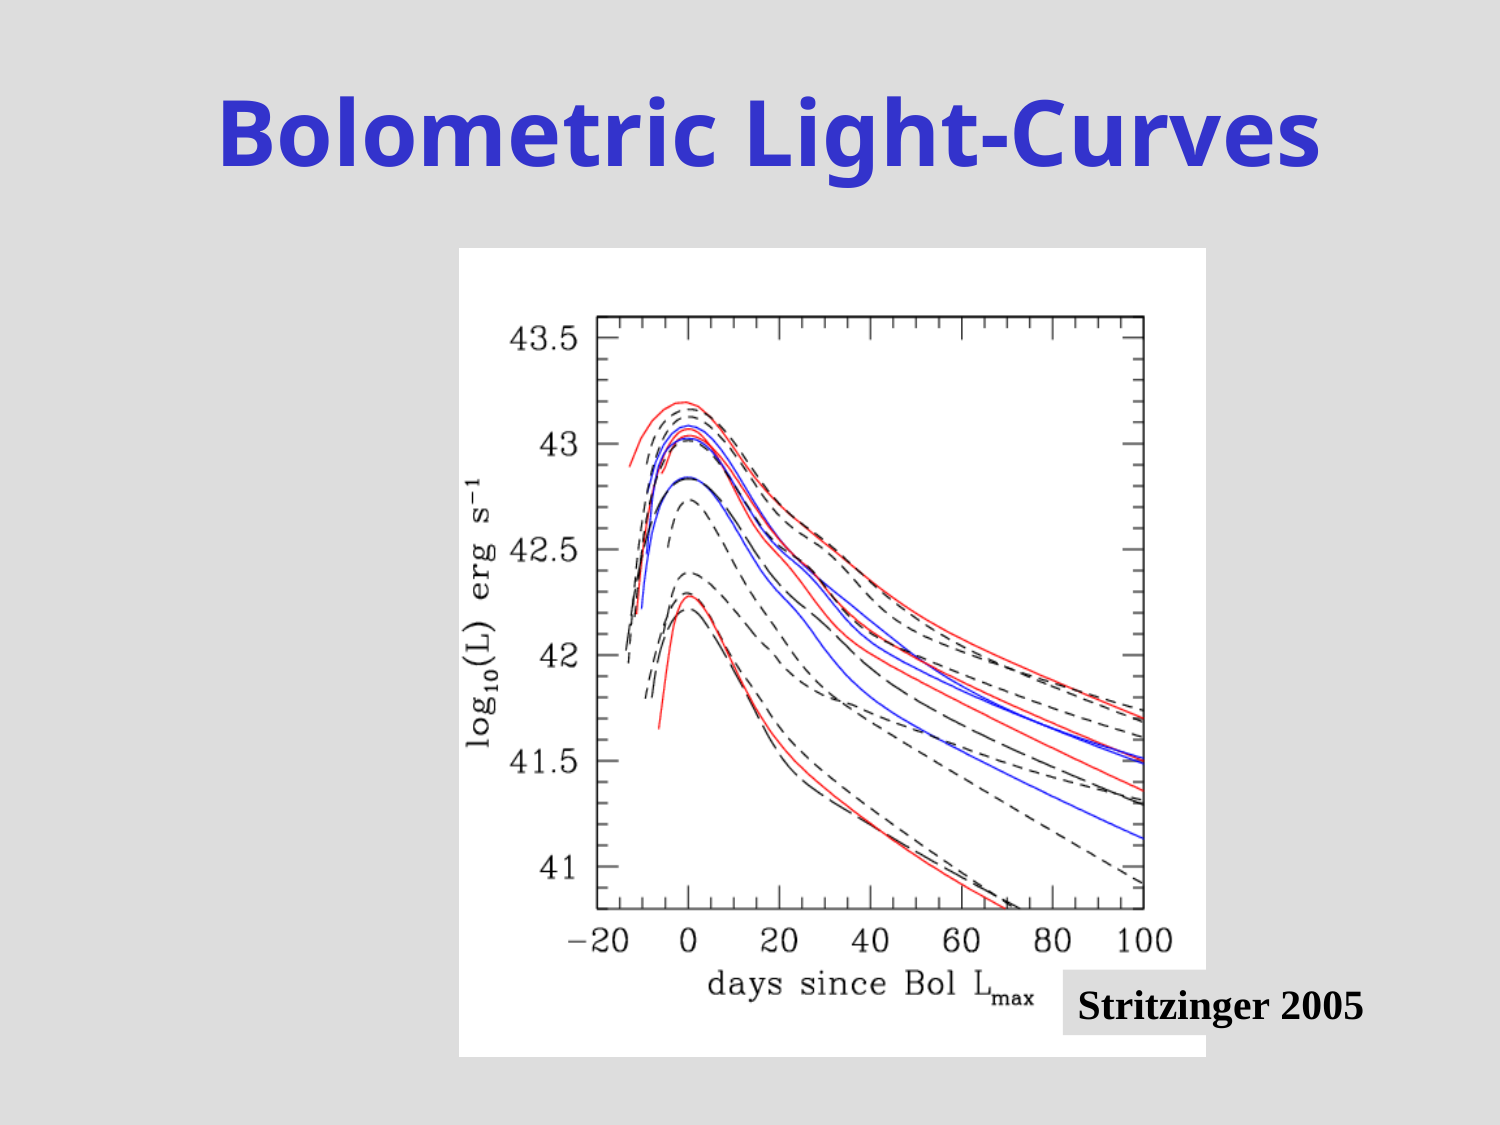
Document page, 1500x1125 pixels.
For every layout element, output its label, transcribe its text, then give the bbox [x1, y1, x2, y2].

text_box Stritzinger 2005 [1062, 969, 1380, 1036]
text_box Bolometric Light-Curves [187, 74, 1351, 196]
picture [459, 248, 1206, 1057]
